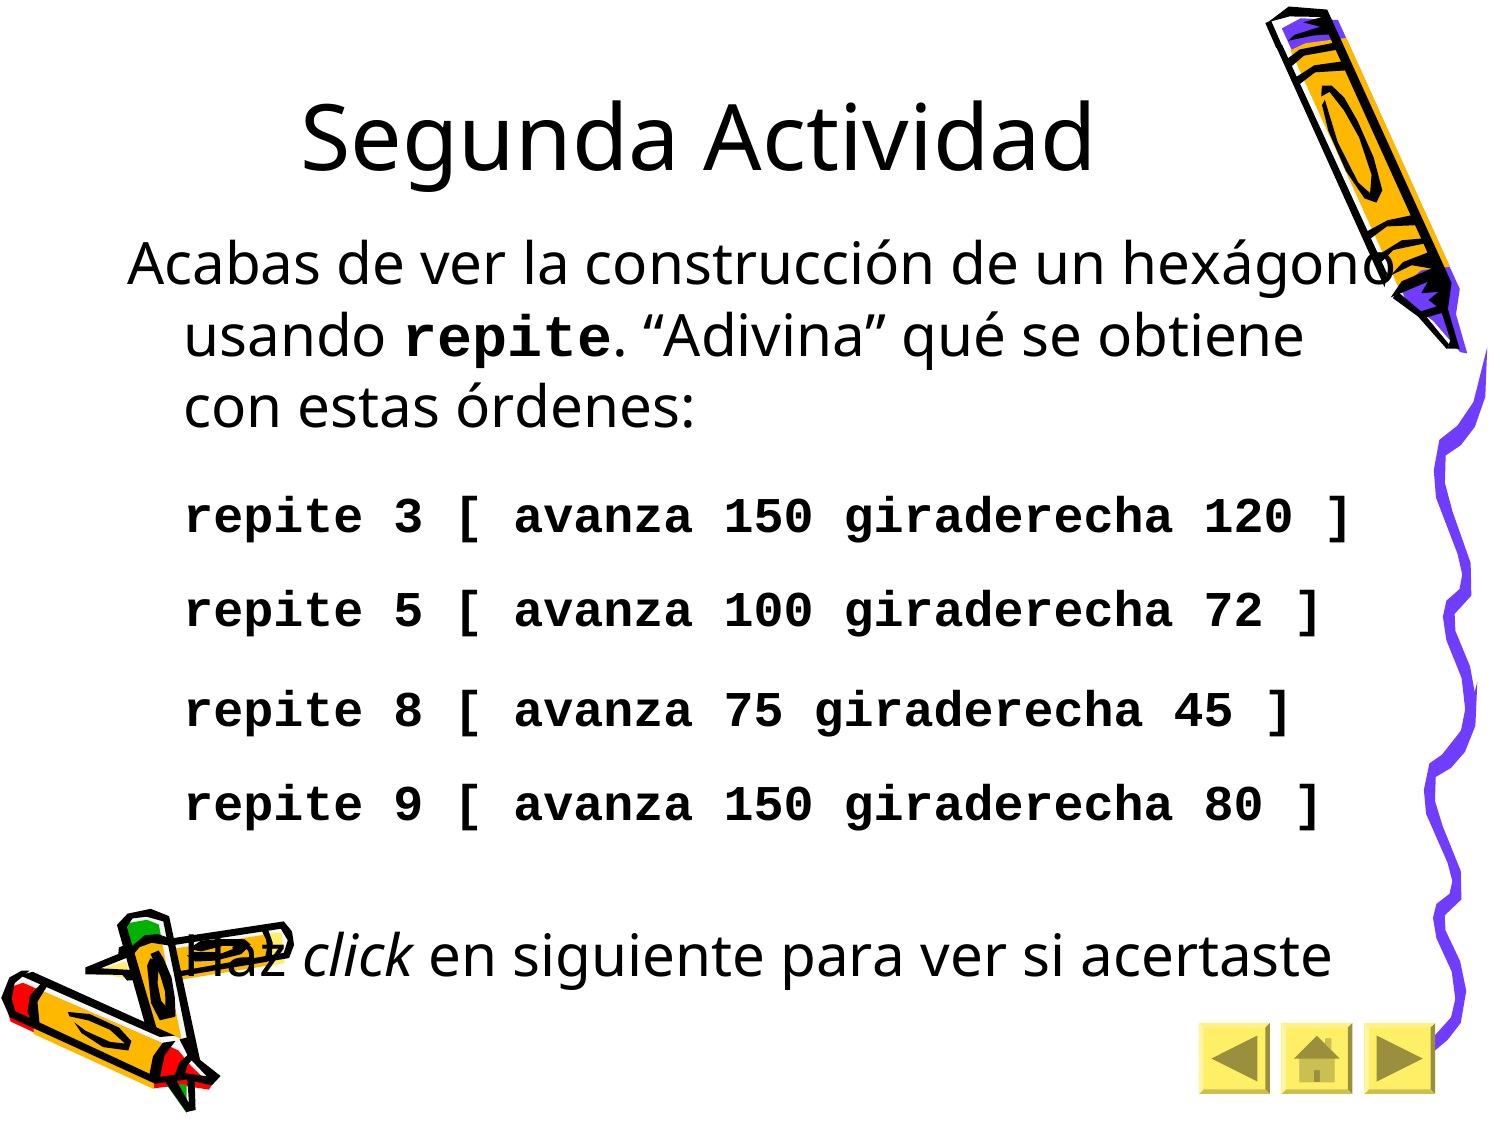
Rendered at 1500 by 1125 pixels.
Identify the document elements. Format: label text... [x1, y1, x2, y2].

text_box [1366, 1023, 1436, 1094]
text_box [1200, 1023, 1270, 1094]
title Segunda Actividad [135, 42, 1263, 205]
list Acabas de ver la construcción de un hexágono usando repite. “Adivina” qué se obtiene con estas órdenes: repite 3 [ avanza 150 giraderecha 120 ] repite 5 [ avanza 100 giraderecha 72 ] repite 8 [ avanza 75 giraderecha 45 ] repite 9 [ avanza 150 giraderecha 80 ] Haz click en siguiente para ver si acertaste [112, 220, 1412, 1020]
text_box [1283, 1023, 1353, 1094]
